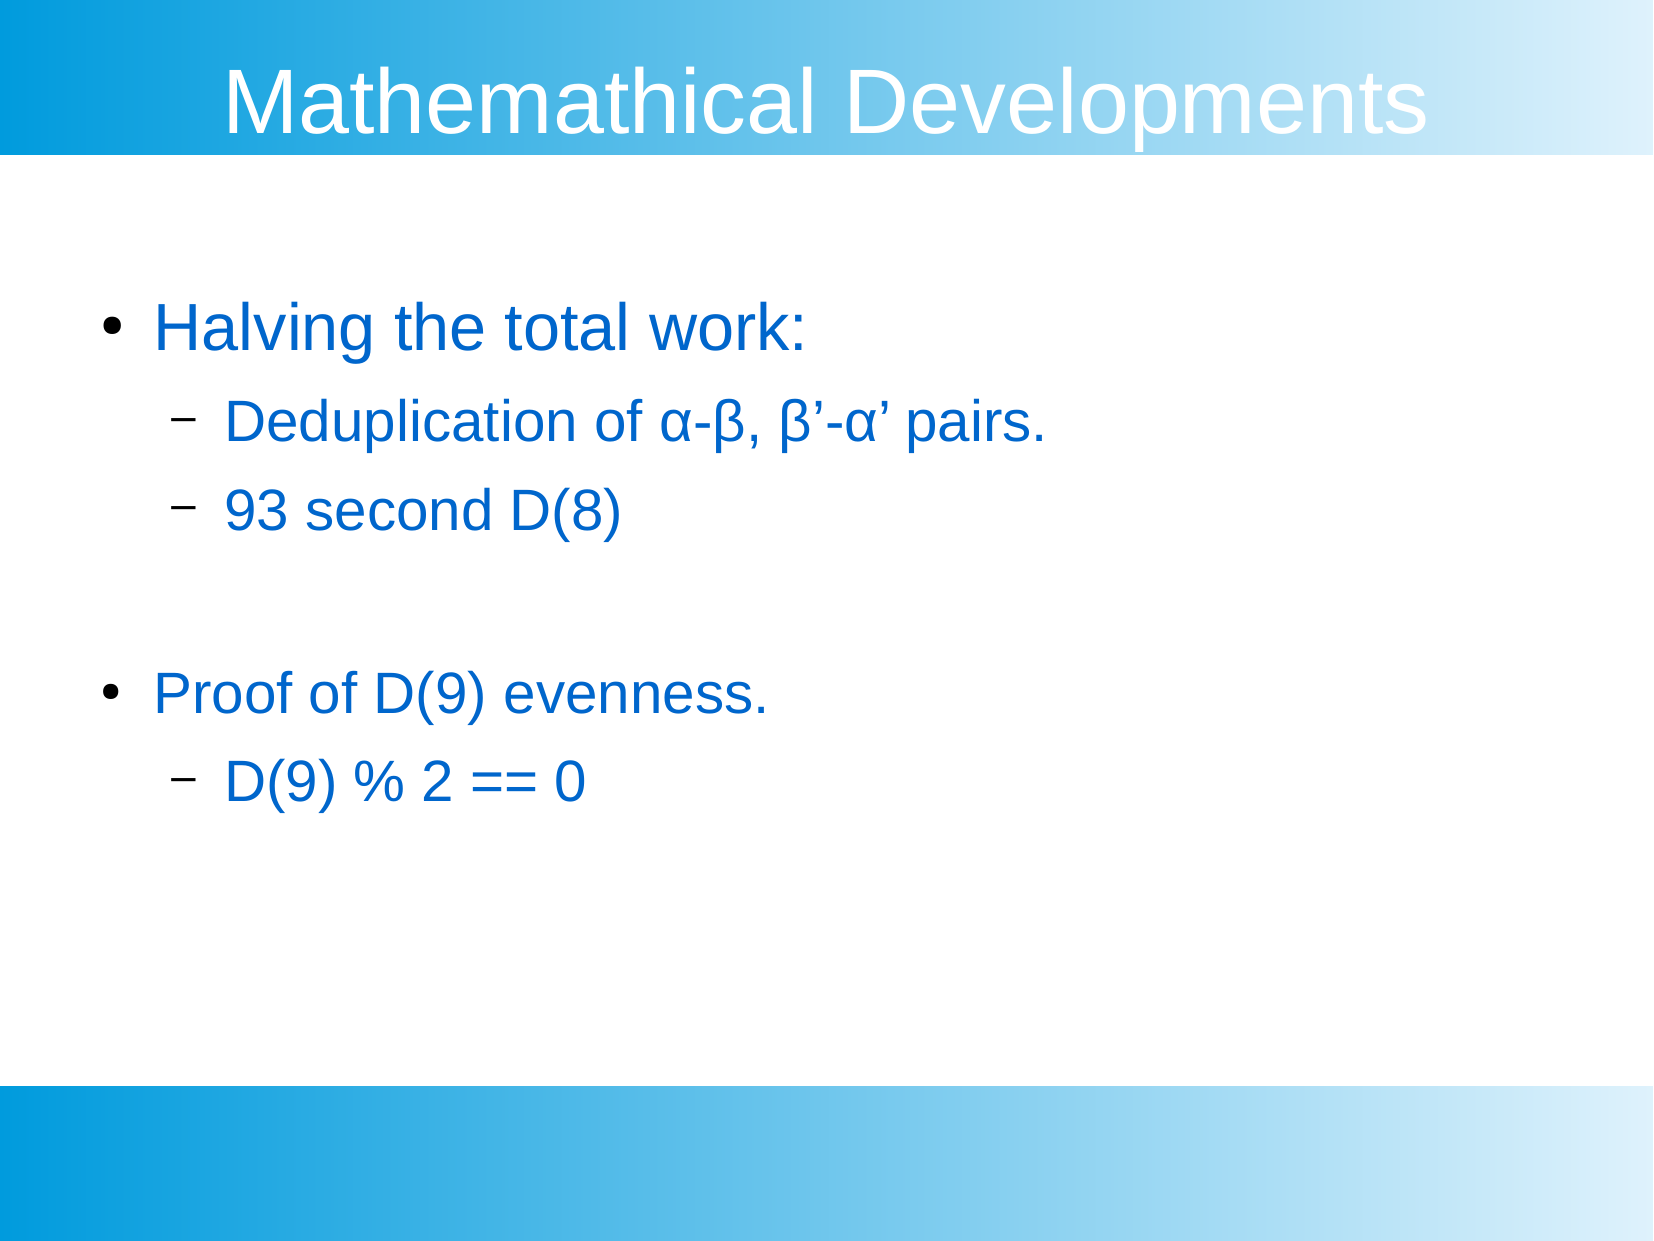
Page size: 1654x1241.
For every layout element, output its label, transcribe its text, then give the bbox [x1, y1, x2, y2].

title Mathemathical Developments [82, 49, 1571, 155]
list Halving the total work: Deduplication of α-β, β’-α’ pairs. 93 second D(8) Proof of D(9) evenness. D(9) % 2 == 0 [82, 290, 1571, 1010]
